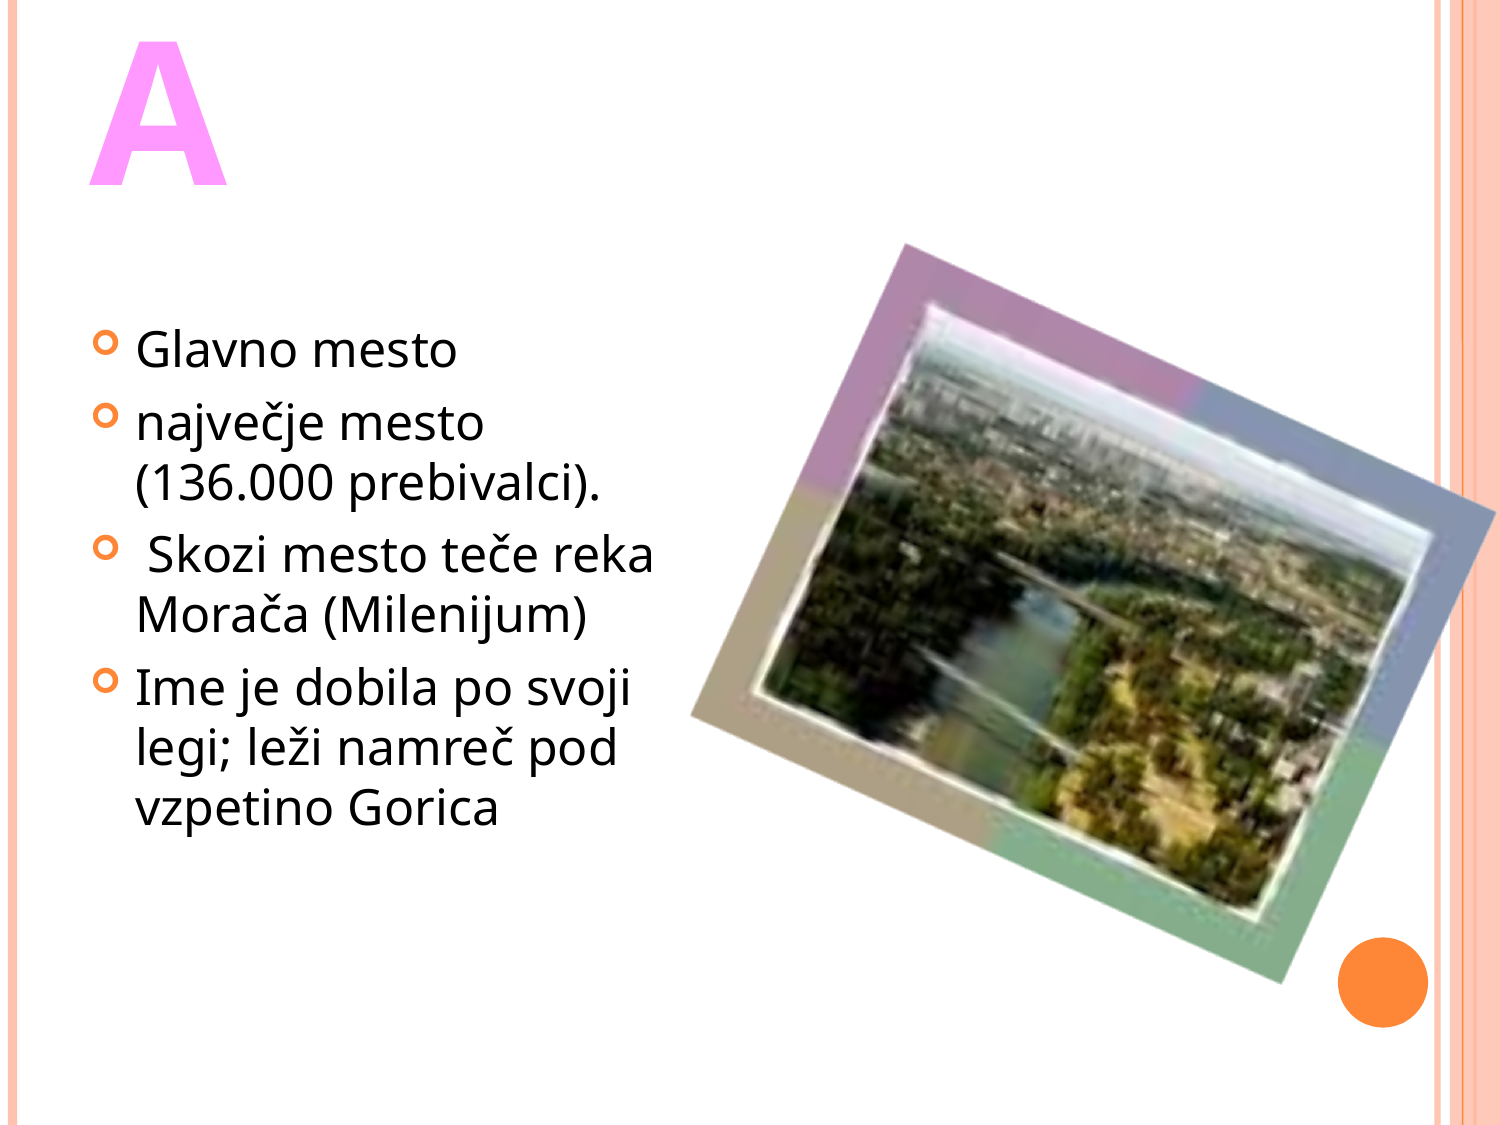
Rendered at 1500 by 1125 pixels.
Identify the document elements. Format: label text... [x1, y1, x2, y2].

title podgorica [75, 45, 1300, 233]
picture [688, 241, 1497, 985]
list Glavno mesto največje mesto (136.000 prebivalci). Skozi mesto teče reka Morača (Milenijum) Ime je dobila po svoji legi; leži namreč pod vzpetino Gorica [75, 262, 675, 1013]
